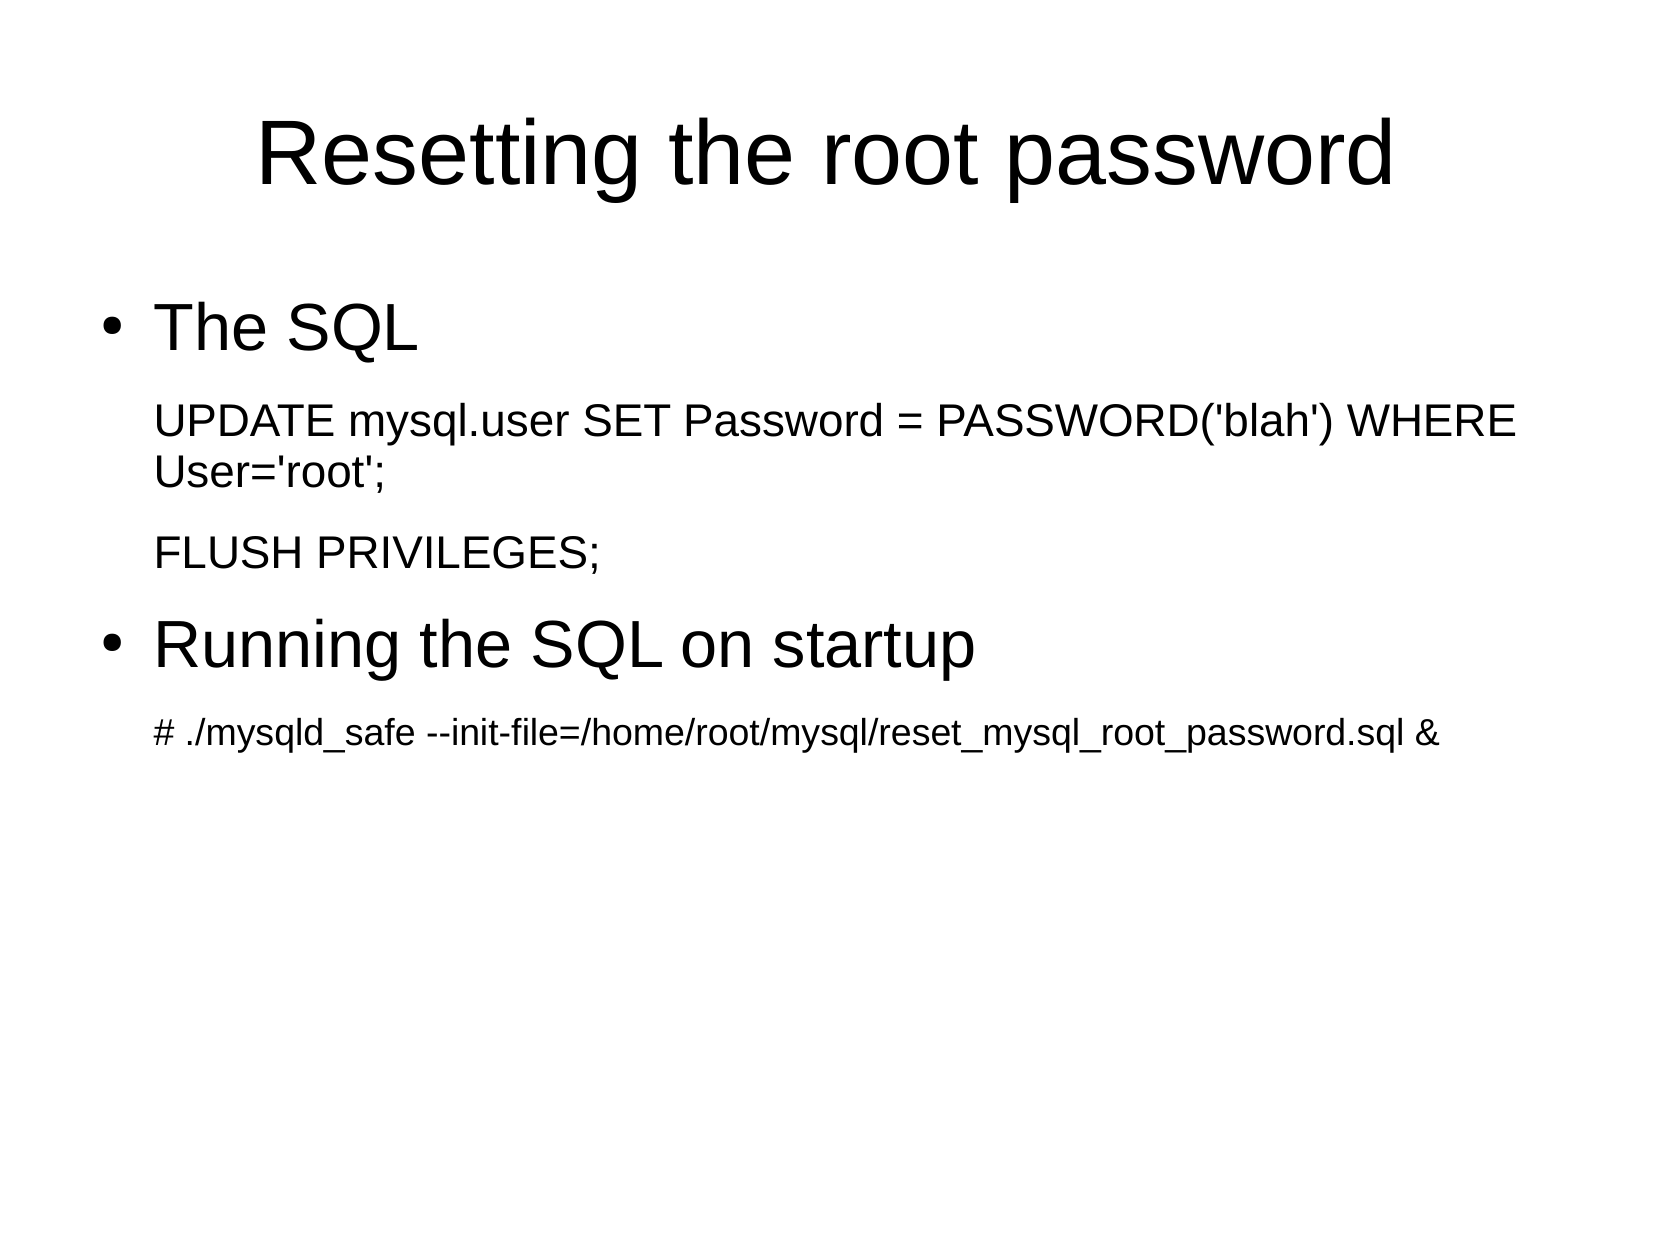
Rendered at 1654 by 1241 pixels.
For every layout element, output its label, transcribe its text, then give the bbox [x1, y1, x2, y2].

title Resetting the root password [82, 49, 1571, 257]
list The SQL UPDATE mysql.user SET Password = PASSWORD('blah') WHERE User='root'; FLUSH PRIVILEGES; Running the SQL on startup # ./mysqld_safe --init-file=/home/root/mysql/reset_mysql_root_password.sql & [82, 290, 1571, 1010]
